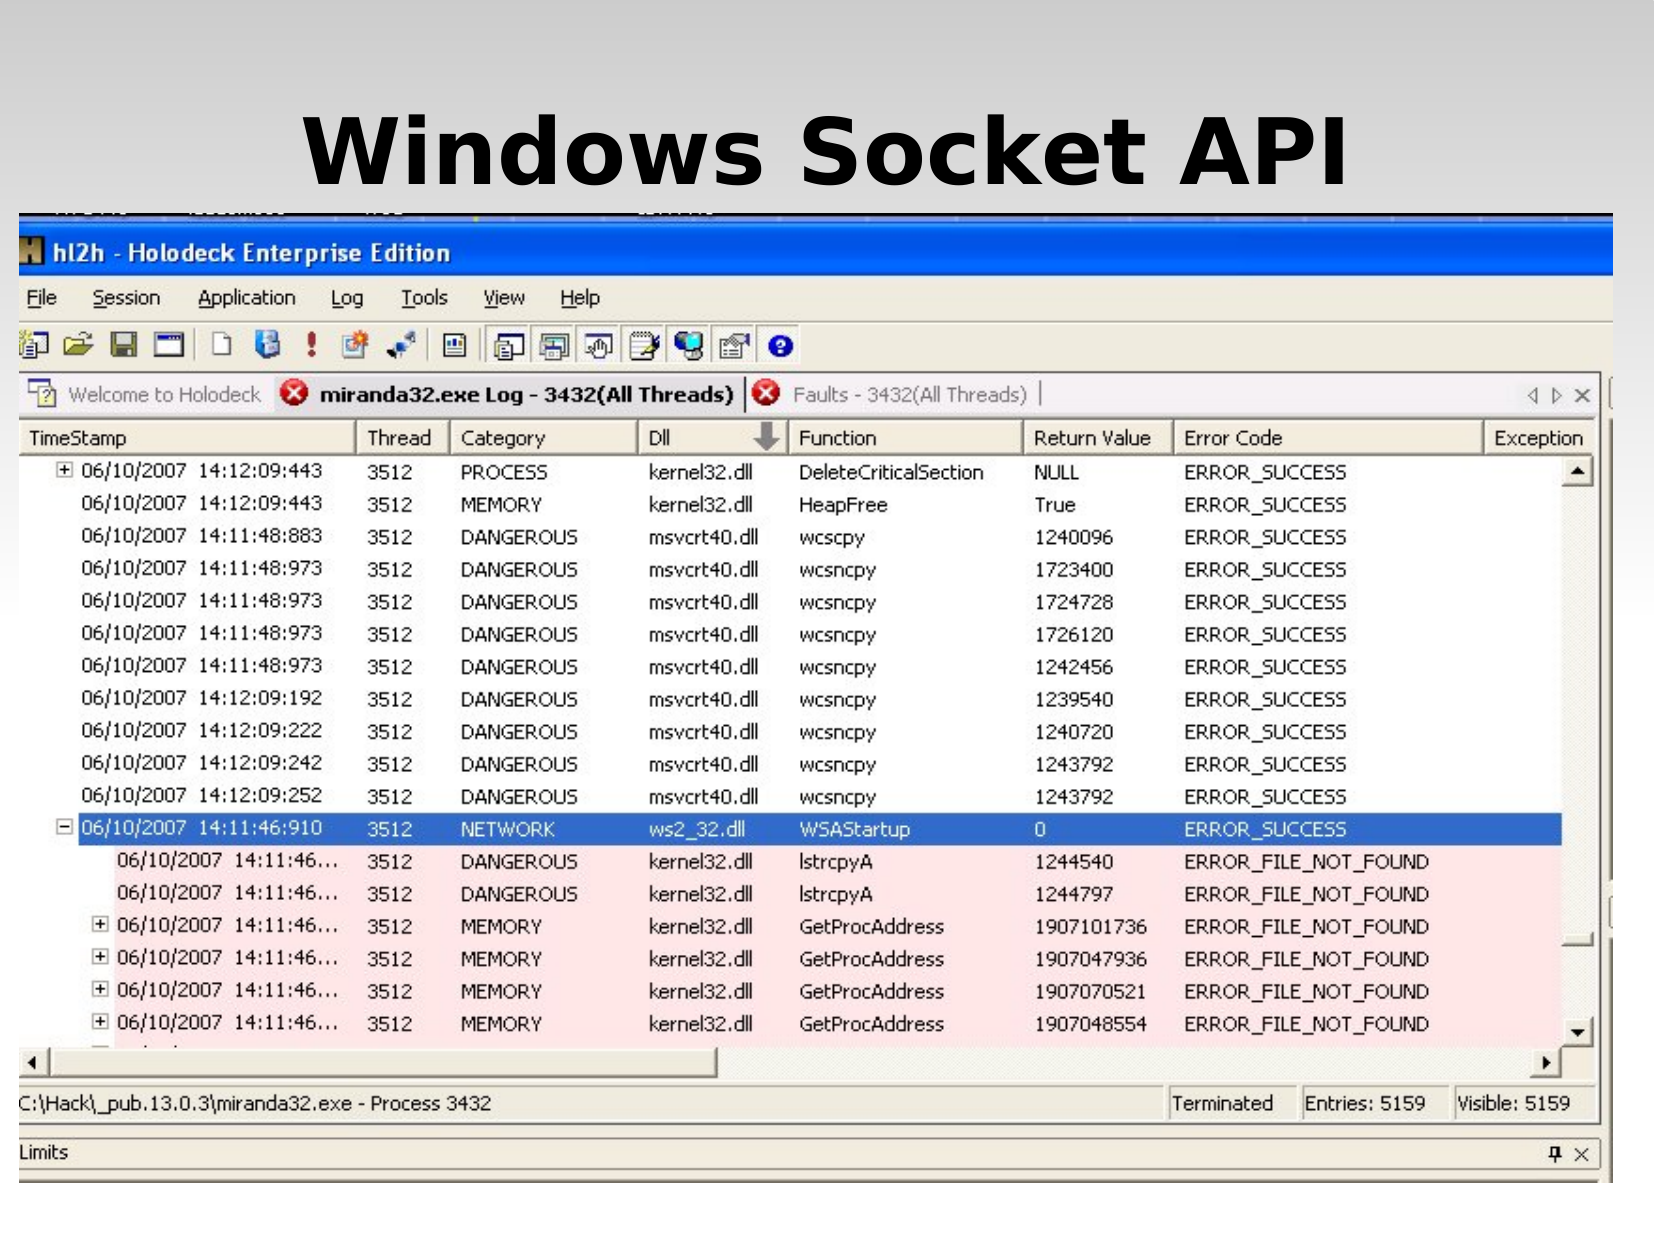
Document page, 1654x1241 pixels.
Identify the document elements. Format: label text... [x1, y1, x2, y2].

picture [19, 213, 1613, 1183]
title Windows Socket API [82, 56, 1571, 250]
